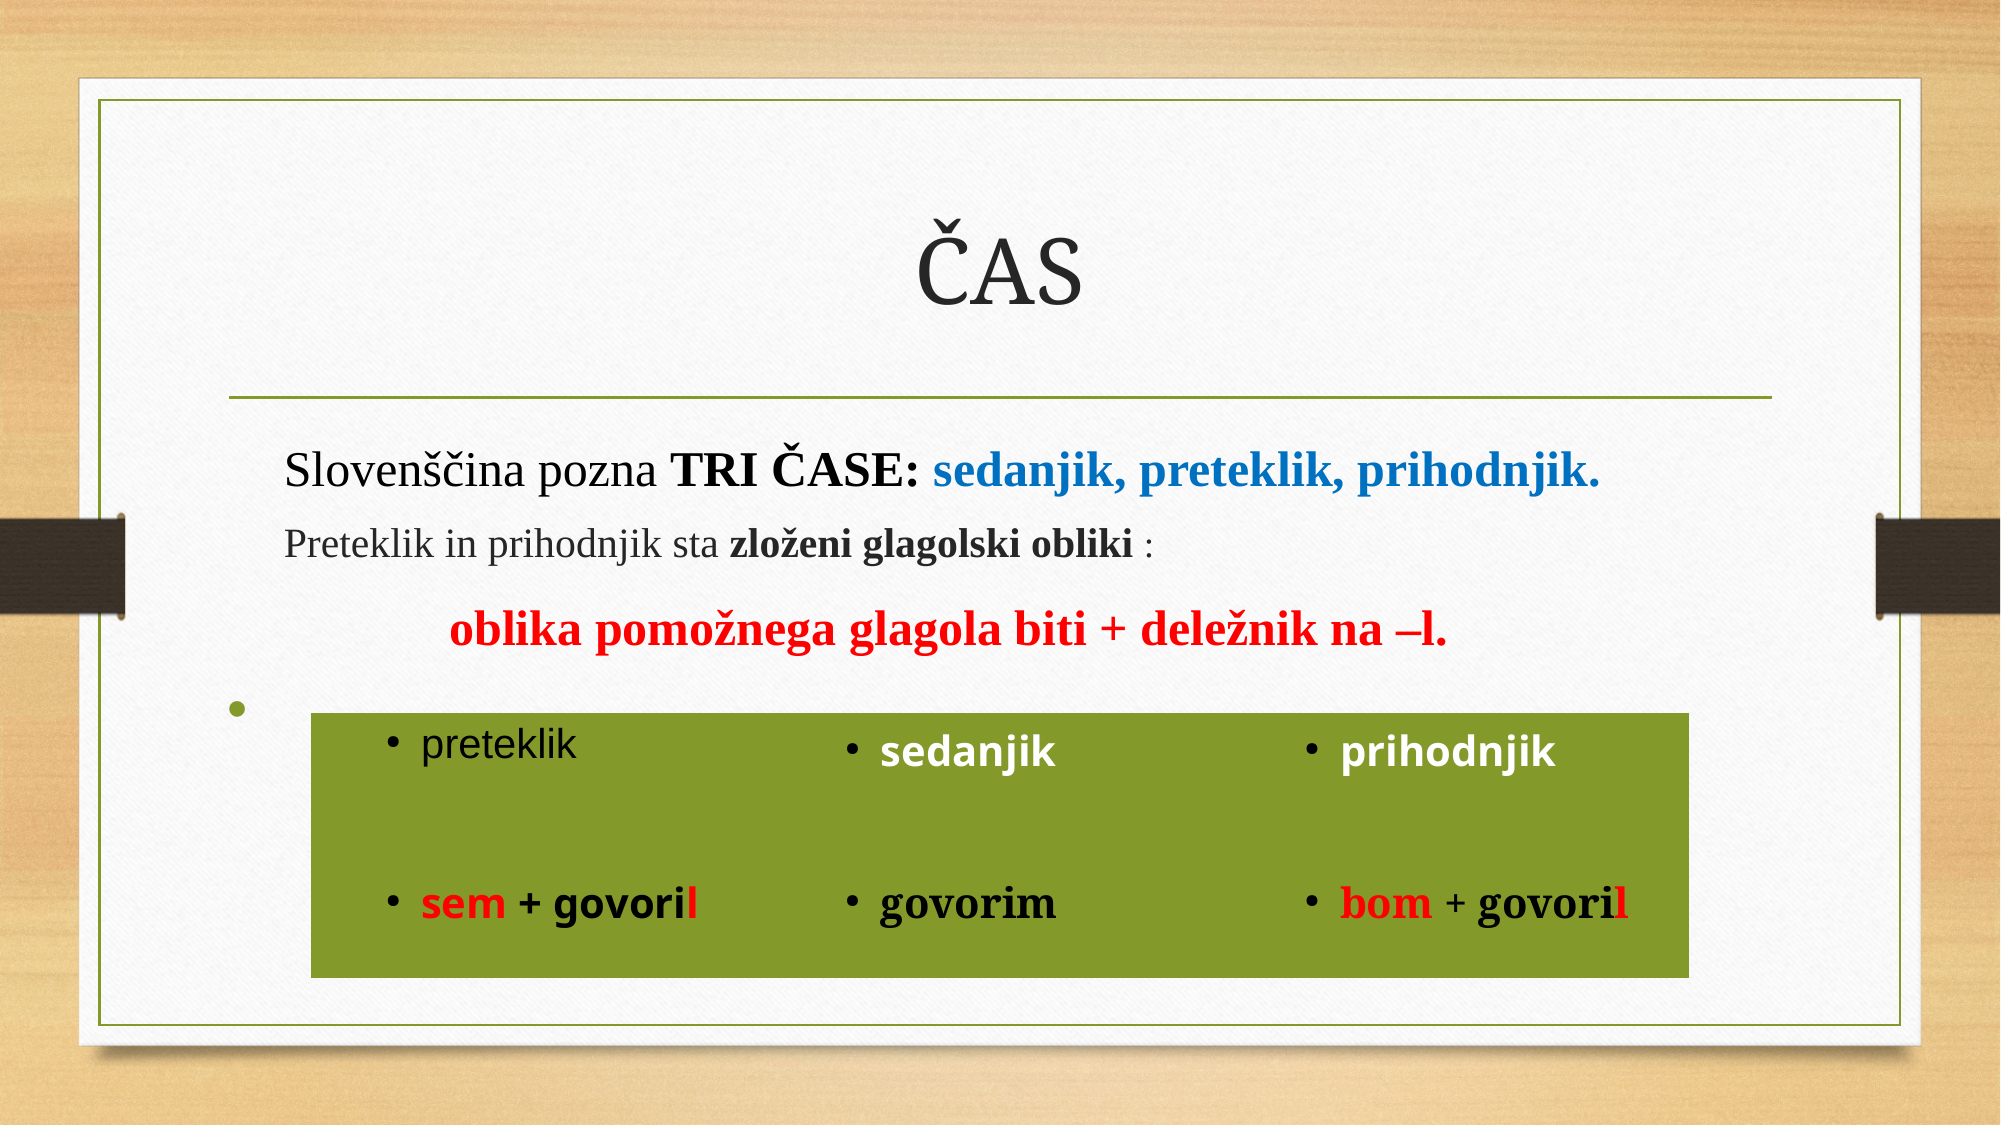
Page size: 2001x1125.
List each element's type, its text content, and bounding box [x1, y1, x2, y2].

title ČAS [212, 161, 1788, 376]
table_header prihodnjik [1230, 713, 1689, 865]
table_cell bom + govoril [1230, 865, 1689, 978]
table_cell govorim [770, 865, 1230, 978]
table_cell sem + govoril [311, 865, 770, 978]
list Slovenščina pozna TRI ČASE: sedanjik, preteklik, prihodnjik. Preteklik in prihodnjik sta zloženi glagolski obliki : oblika pomožnega glagola biti + deležnik na –l. [212, 419, 1788, 964]
table_header preteklik [311, 713, 770, 865]
table_header sedanjik [770, 713, 1230, 865]
